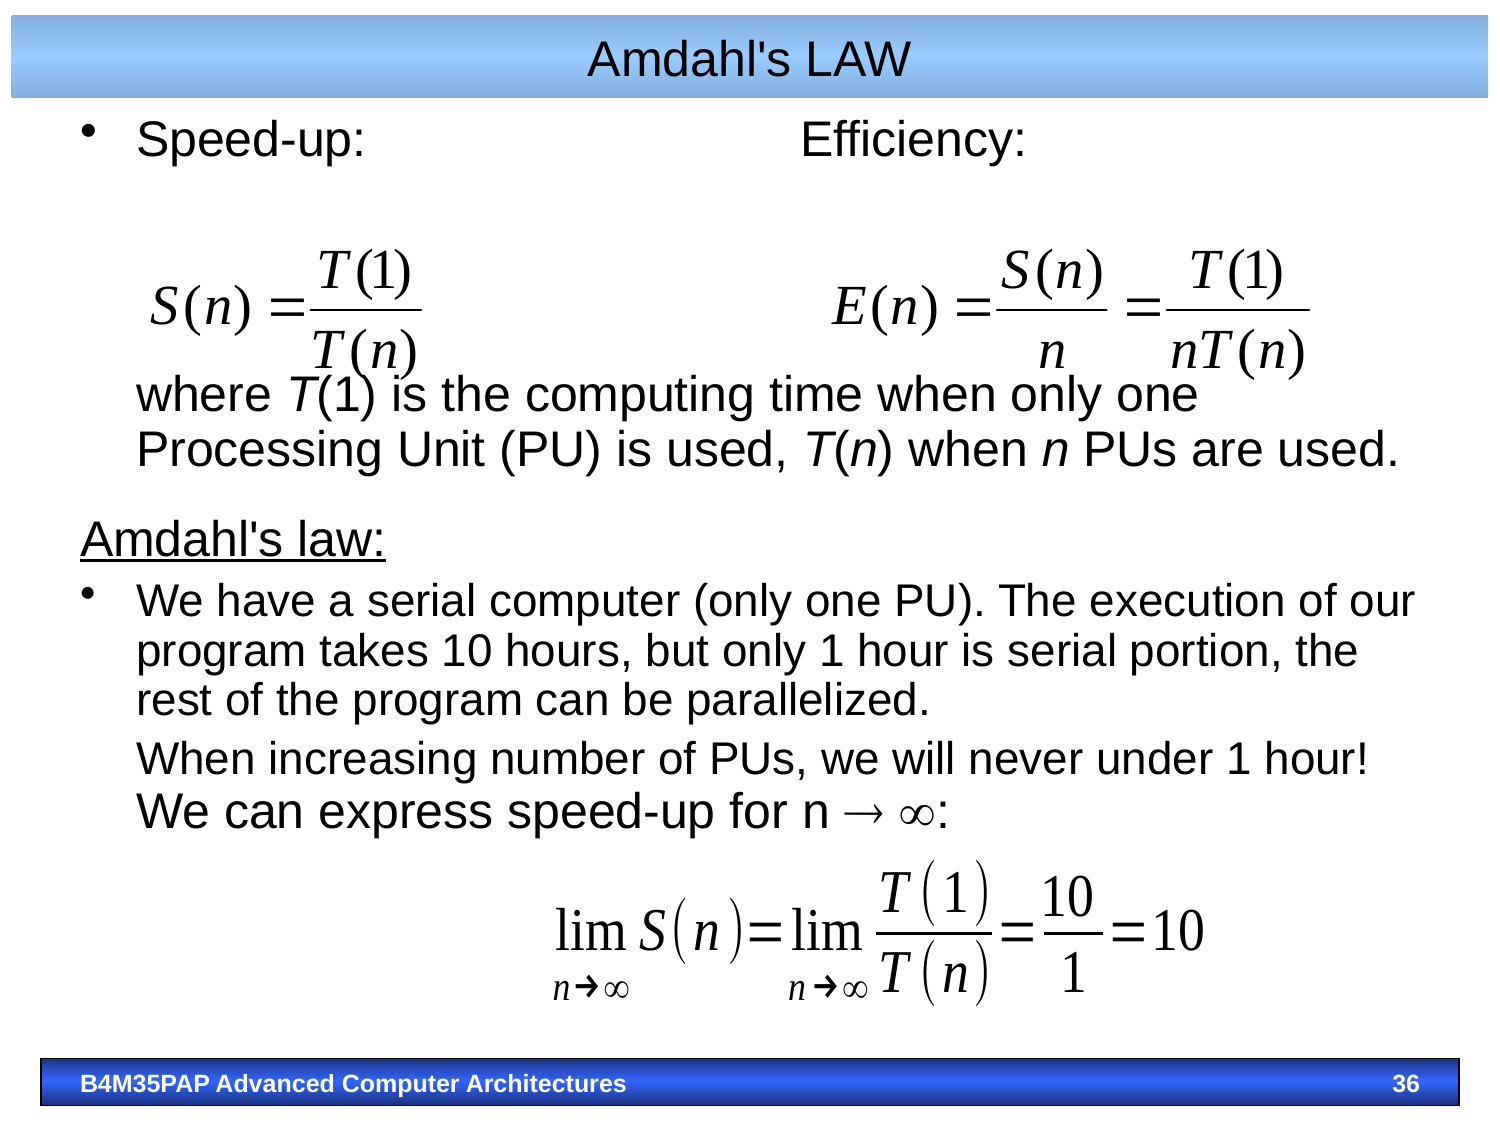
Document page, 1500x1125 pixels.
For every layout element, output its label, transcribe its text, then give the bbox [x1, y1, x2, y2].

title Amdahl's LAW [11, 15, 1489, 98]
chart [539, 855, 1225, 1012]
chart [140, 234, 434, 391]
chart [821, 234, 1323, 391]
list Speed-up: Efficiency: where T(1) is the computing time when only one Processing Unit (PU) is used, T(n) when n PUs are used. Amdahl's law: We have a serial computer (only one PU). The execution of our program takes 10 hours, but only 1 hour is serial portion, the rest of the program can be parallelized. When increasing number of PUs, we will never under 1 hour! We can express speed-up for n  : [64, 105, 1436, 1043]
